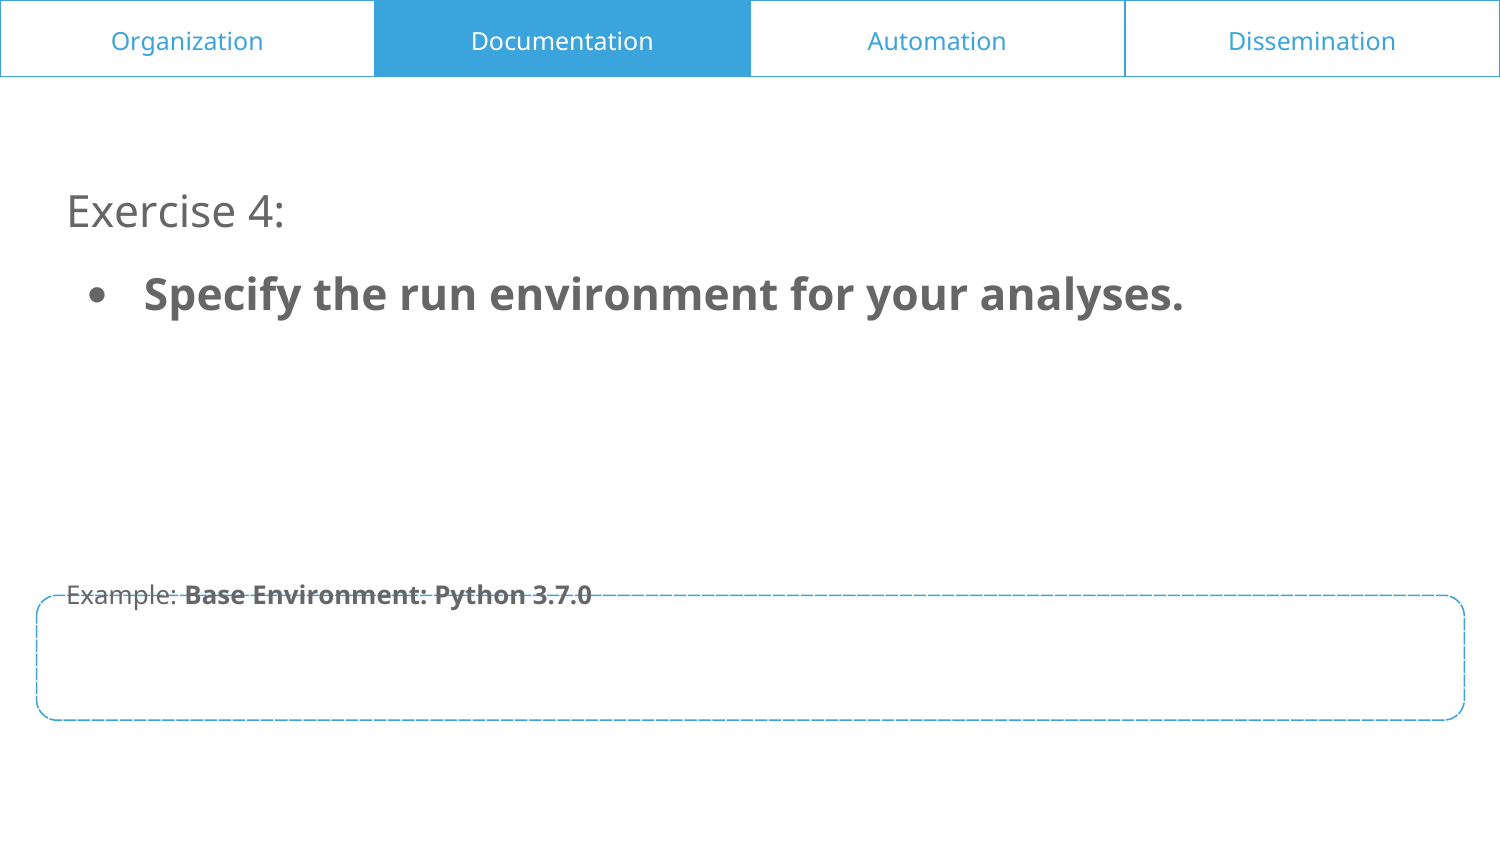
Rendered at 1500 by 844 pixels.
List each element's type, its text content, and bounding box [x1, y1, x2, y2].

text_box Dissemination [1125, 0, 1500, 77]
text_box Documentation [375, 0, 749, 77]
text_box Organization [0, 0, 374, 77]
list Exercise 4: Specify the run environment for your analyses. Example: Base Environment: Python 3.7.0 [51, 159, 1231, 750]
text_box Automation [750, 0, 1124, 77]
